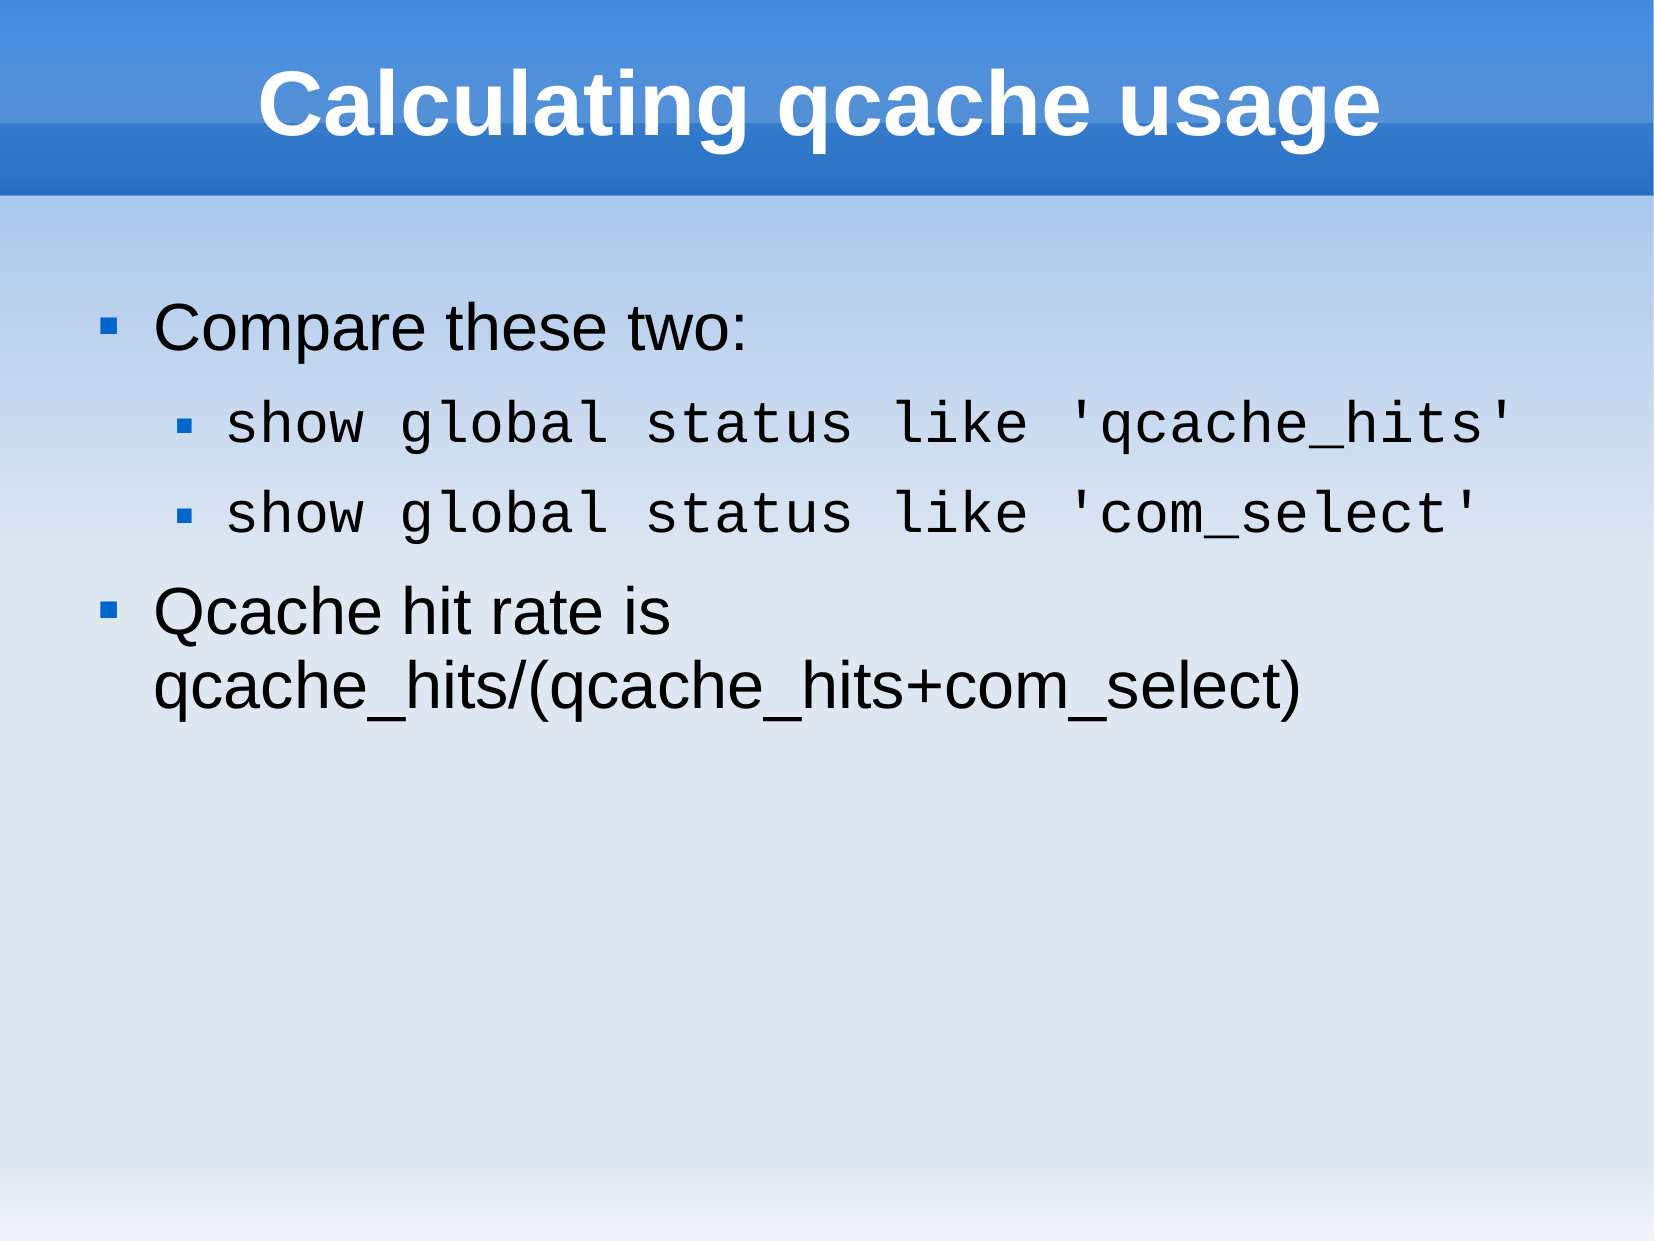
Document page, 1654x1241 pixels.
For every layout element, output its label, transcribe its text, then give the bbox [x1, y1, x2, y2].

list Compare these two: show global status like 'qcache_hits' show global status like 'com_select' Qcache hit rate is qcache_hits/(qcache_hits+com_select) [82, 290, 1571, 1109]
picture [0, 0, 1654, 1241]
title Calculating qcache usage [76, 0, 1565, 208]
